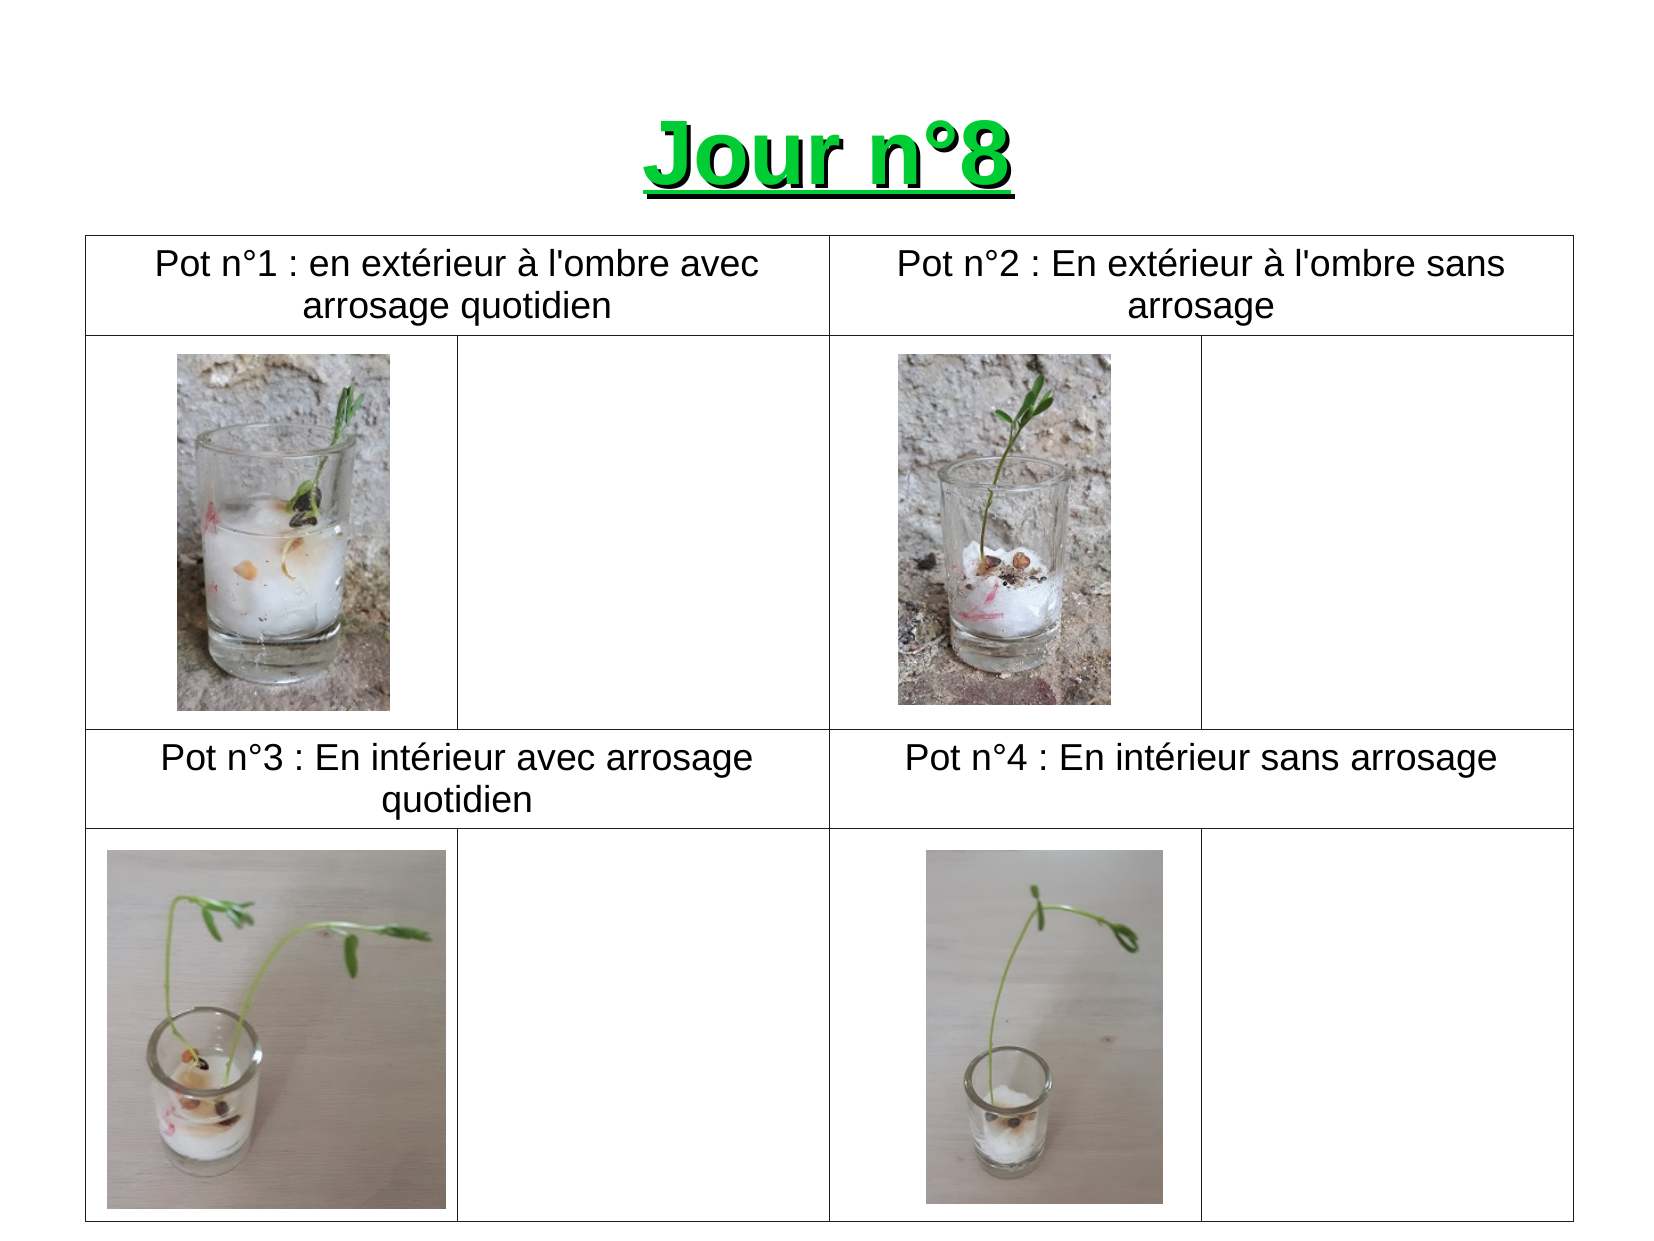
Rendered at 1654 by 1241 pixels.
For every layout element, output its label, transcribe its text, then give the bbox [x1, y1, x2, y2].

picture [107, 850, 446, 1209]
table_cell Pot n°4 : En intérieur sans arrosage [830, 730, 1573, 828]
picture [177, 354, 390, 711]
title Jour n°8 [82, 49, 1571, 257]
table_cell [830, 336, 1201, 729]
table_cell [458, 829, 829, 1221]
picture [898, 354, 1111, 705]
table_header Pot n°2 : En extérieur à l'ombre sans arrosage [830, 236, 1573, 335]
table_cell [1202, 336, 1573, 729]
table_cell [1202, 829, 1573, 1221]
table_cell Pot n°3 : En intérieur avec arrosage quotidien [86, 730, 829, 828]
table_cell [86, 336, 457, 729]
picture [926, 850, 1163, 1204]
table_header Pot n°1 : en extérieur à l'ombre avec arrosage quotidien [86, 236, 829, 335]
table_cell [86, 829, 457, 1221]
table_cell [830, 829, 1201, 1221]
table_cell [458, 336, 829, 729]
